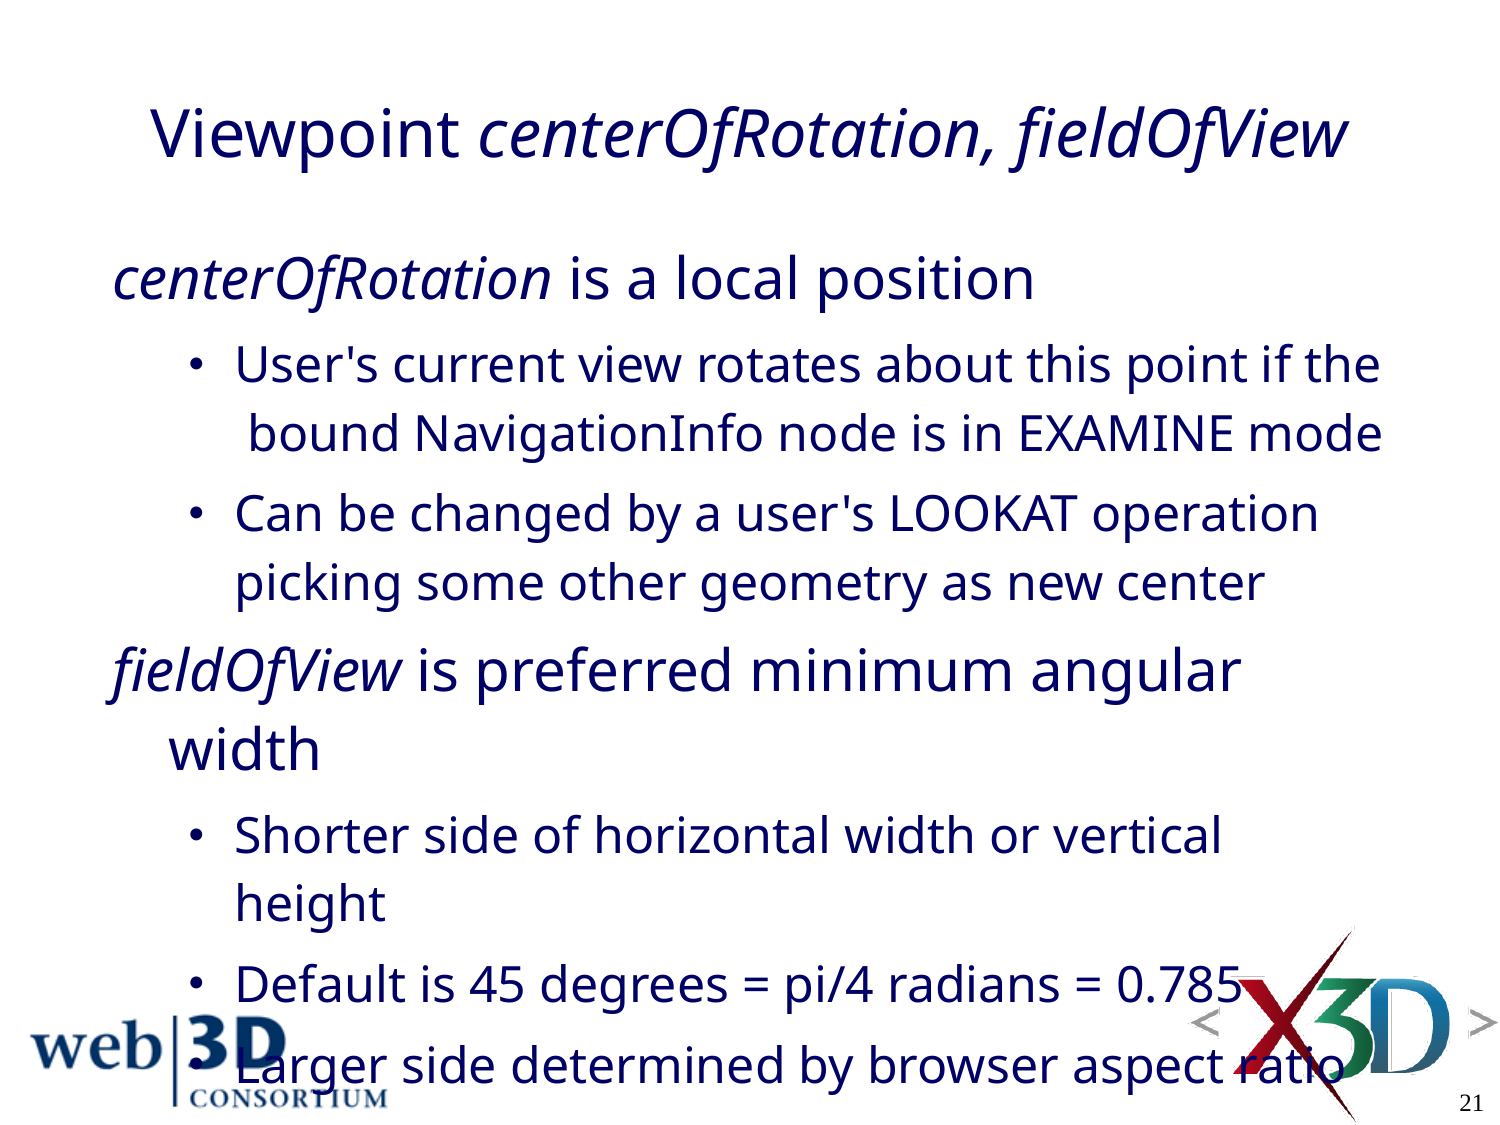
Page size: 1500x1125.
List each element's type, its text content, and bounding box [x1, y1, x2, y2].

picture [408, 1059, 413, 1067]
picture [1193, 986, 1208, 999]
title Viewpoint centerOfRotation, fieldOfView [112, 37, 1388, 226]
picture [1187, 926, 1500, 1125]
list centerOfRotation is a local position User's current view rotates about this point if the bound NavigationInfo node is in EXAMINE mode Can be changed by a user's LOOKAT operation picking some other geometry as new center fieldOfView is preferred minimum angular width Shorter side of horizontal width or vertical height Default is 45 degrees = pi/4 radians = 0.785 Larger side determined by browser aspect ratio Author can set width, height if within HTML page [112, 237, 1388, 986]
picture [12, 998, 413, 1118]
